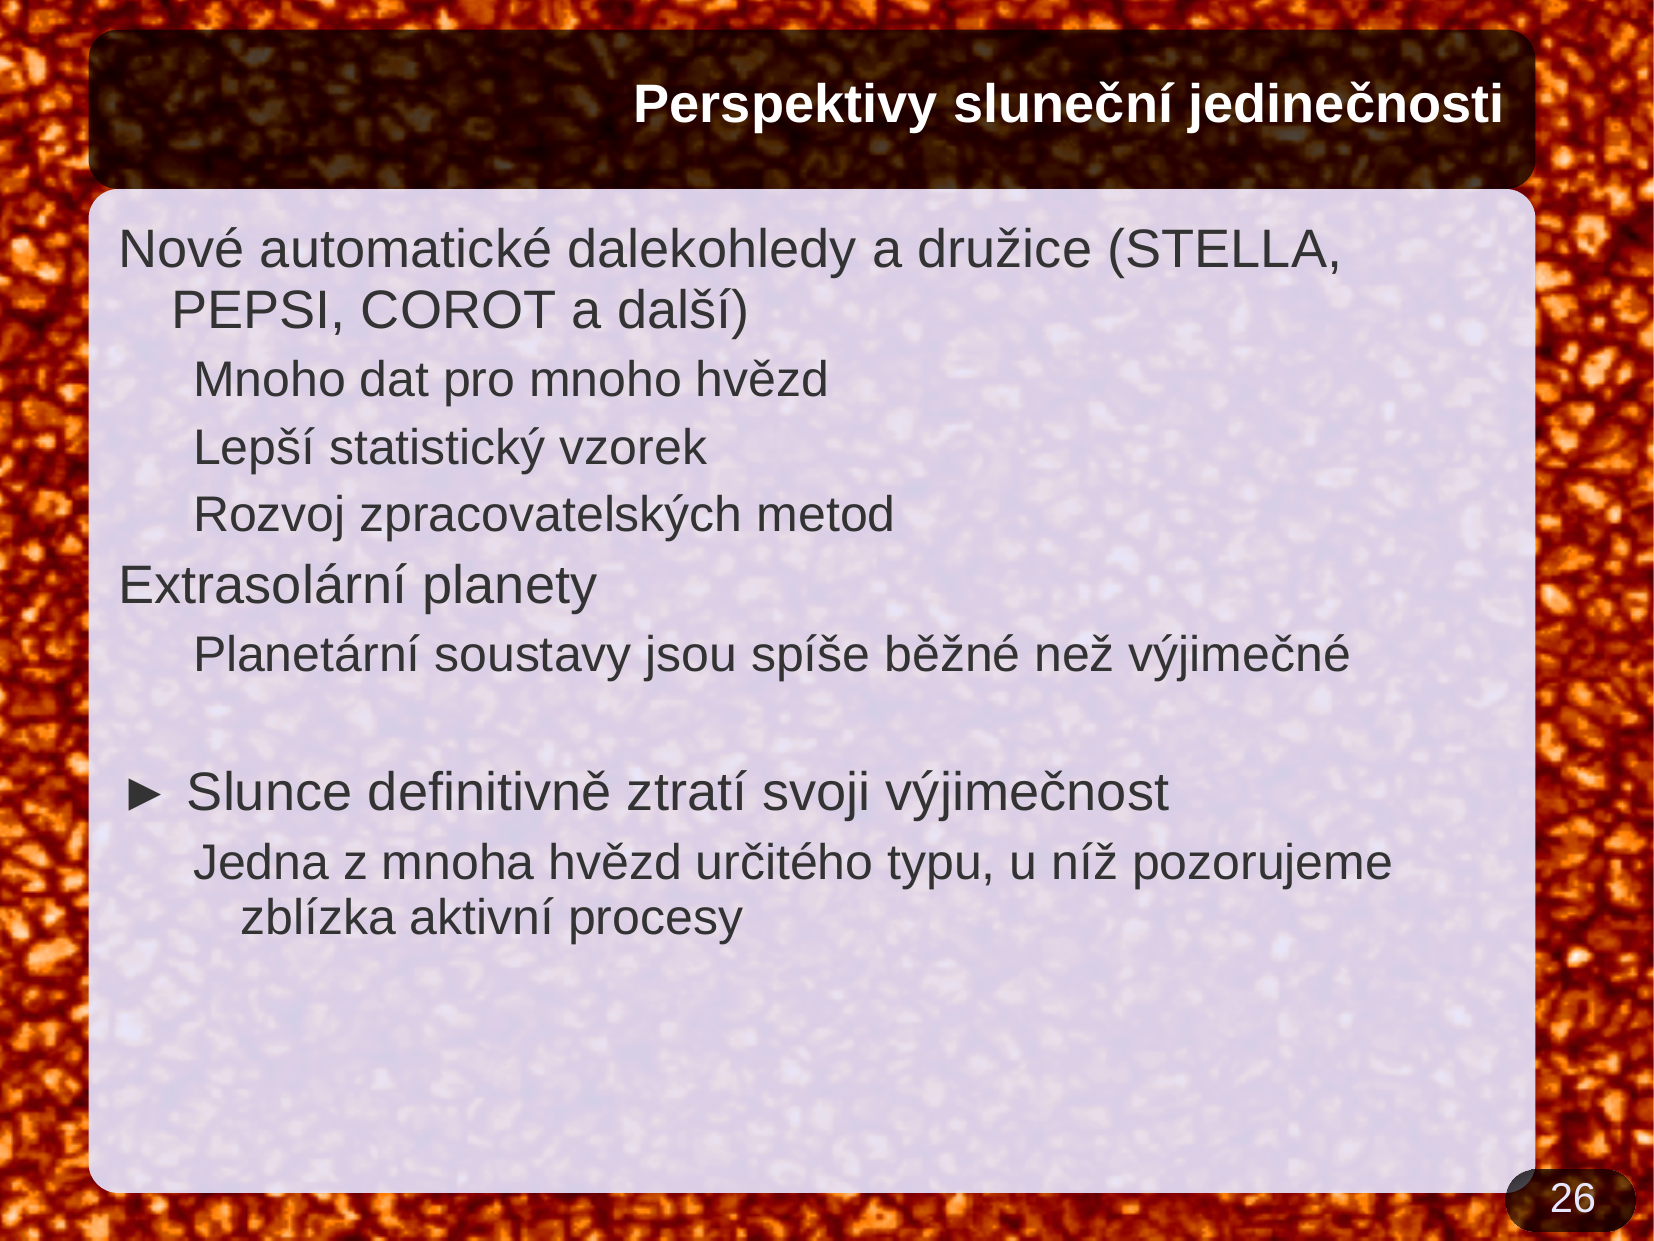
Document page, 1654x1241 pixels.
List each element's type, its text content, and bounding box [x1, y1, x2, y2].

list Nové automatické dalekohledy a družice (STELLA, PEPSI, COROT a další) Mnoho dat pro mnoho hvězd Lepší statistický vzorek Rozvoj zpracovatelských metod Extrasolární planety Planetární soustavy jsou spíše běžné než výjimečné ► Slunce definitivně ztratí svoji výjimečnost Jedna z mnoha hvězd určitého typu, u níž pozorujeme zblízka aktivní procesy [118, 218, 1477, 946]
picture [0, 0, 1654, 1241]
title Perspektivy sluneční jedinečnosti [118, 59, 1506, 148]
